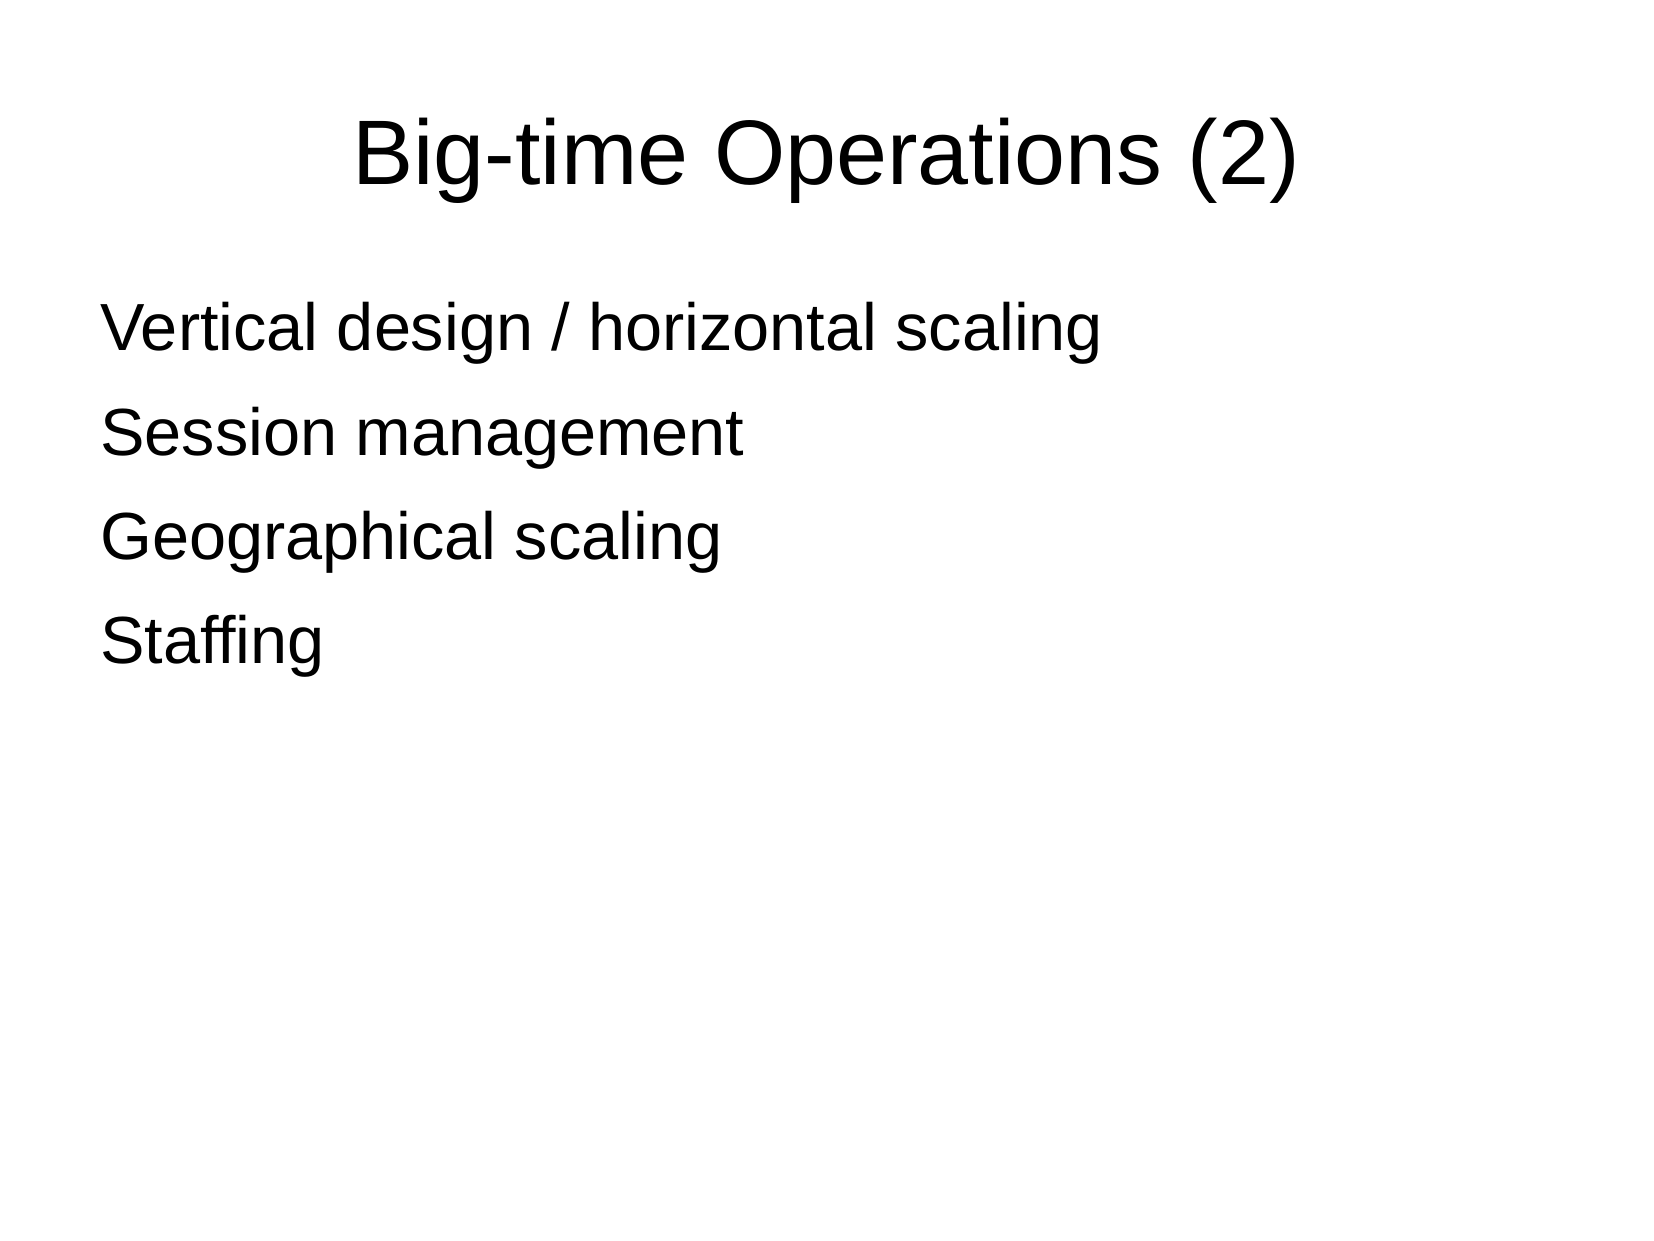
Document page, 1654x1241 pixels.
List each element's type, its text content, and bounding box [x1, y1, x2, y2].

list Vertical design / horizontal scaling Session management Geographical scaling Staffing [82, 290, 1571, 1109]
title Big-time Operations (2) [82, 49, 1571, 257]
